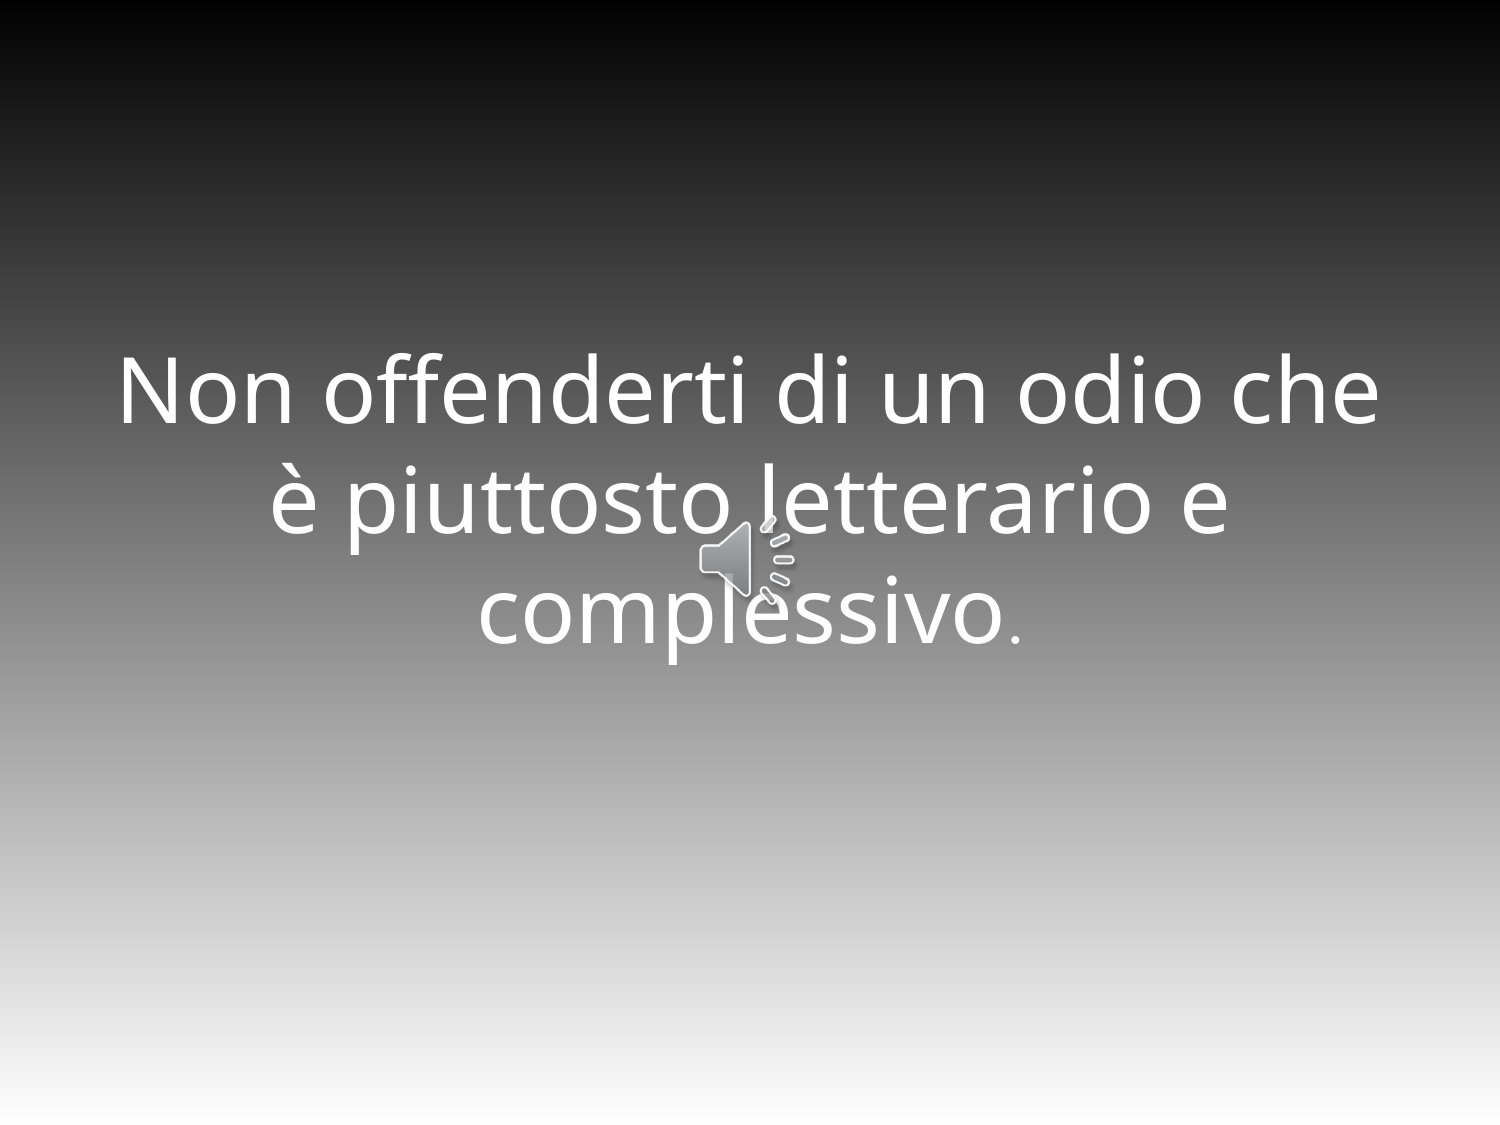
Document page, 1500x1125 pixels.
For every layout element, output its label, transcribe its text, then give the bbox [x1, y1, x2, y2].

list Non offenderti di un odio che è piuttosto letterario e complessivo. [75, 78, 1425, 1005]
picture [699, 512, 800, 613]
